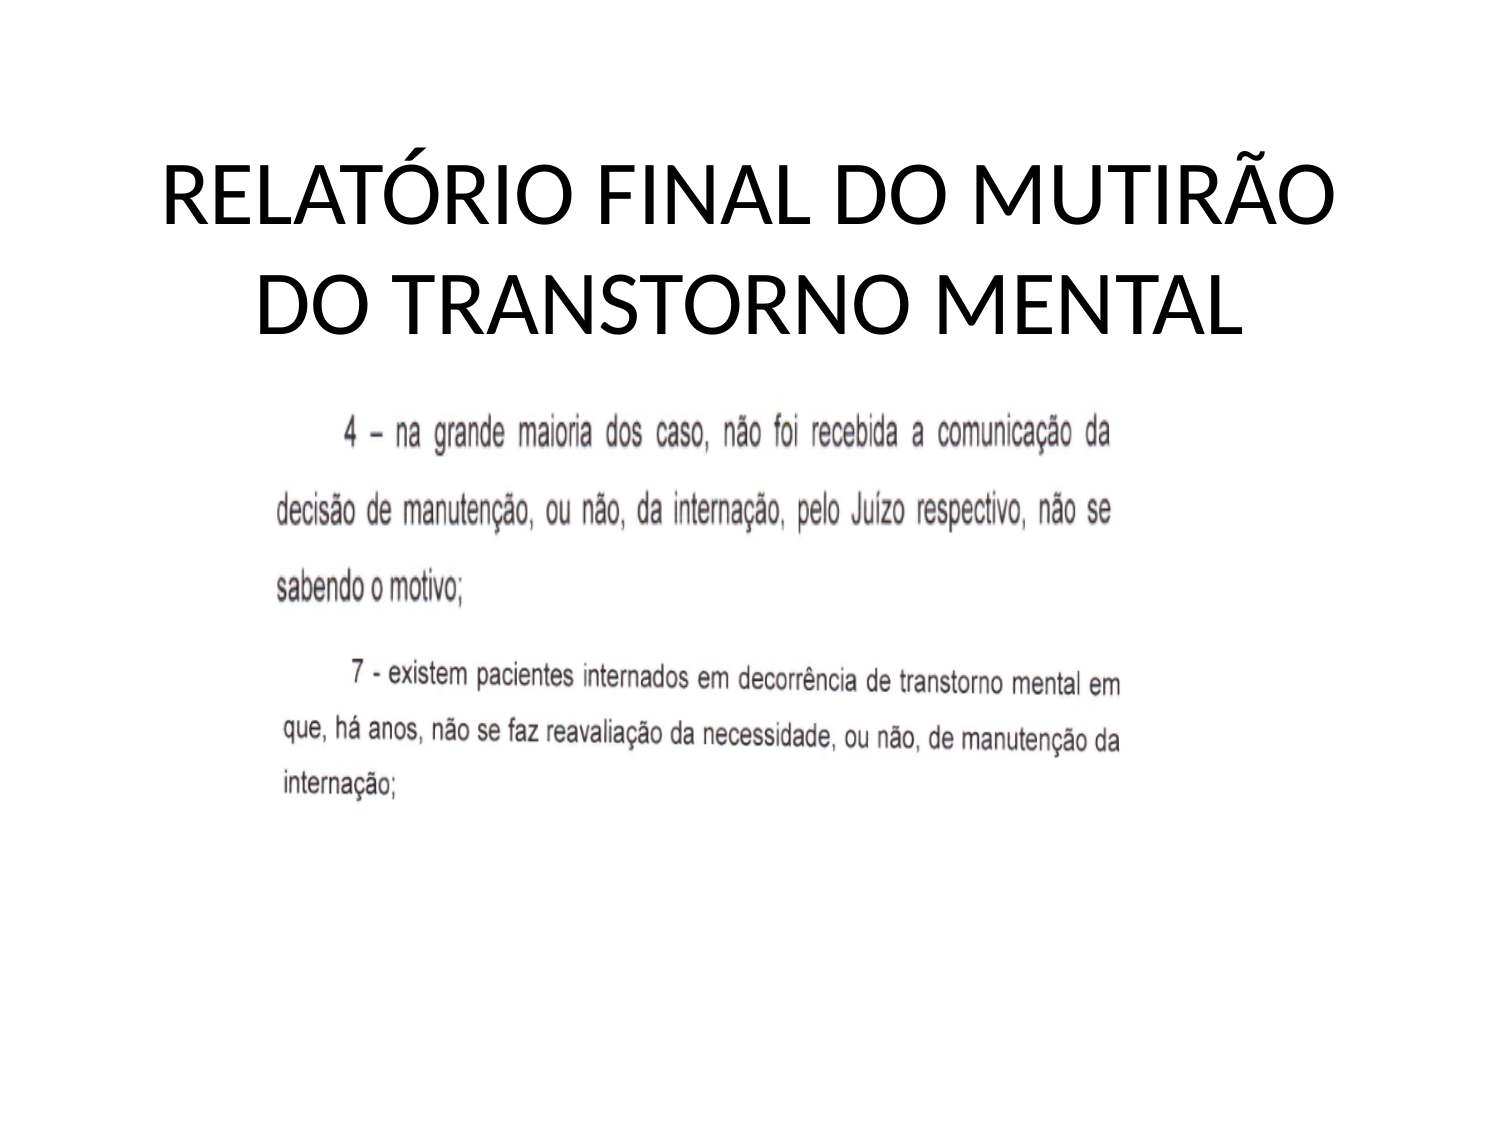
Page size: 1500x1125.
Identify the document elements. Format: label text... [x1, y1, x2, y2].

picture [265, 373, 1152, 610]
title RELATÓRIO FINAL DO MUTIRÃO DO TRANSTORNO MENTAL [112, 125, 1388, 367]
picture [253, 645, 1140, 814]
